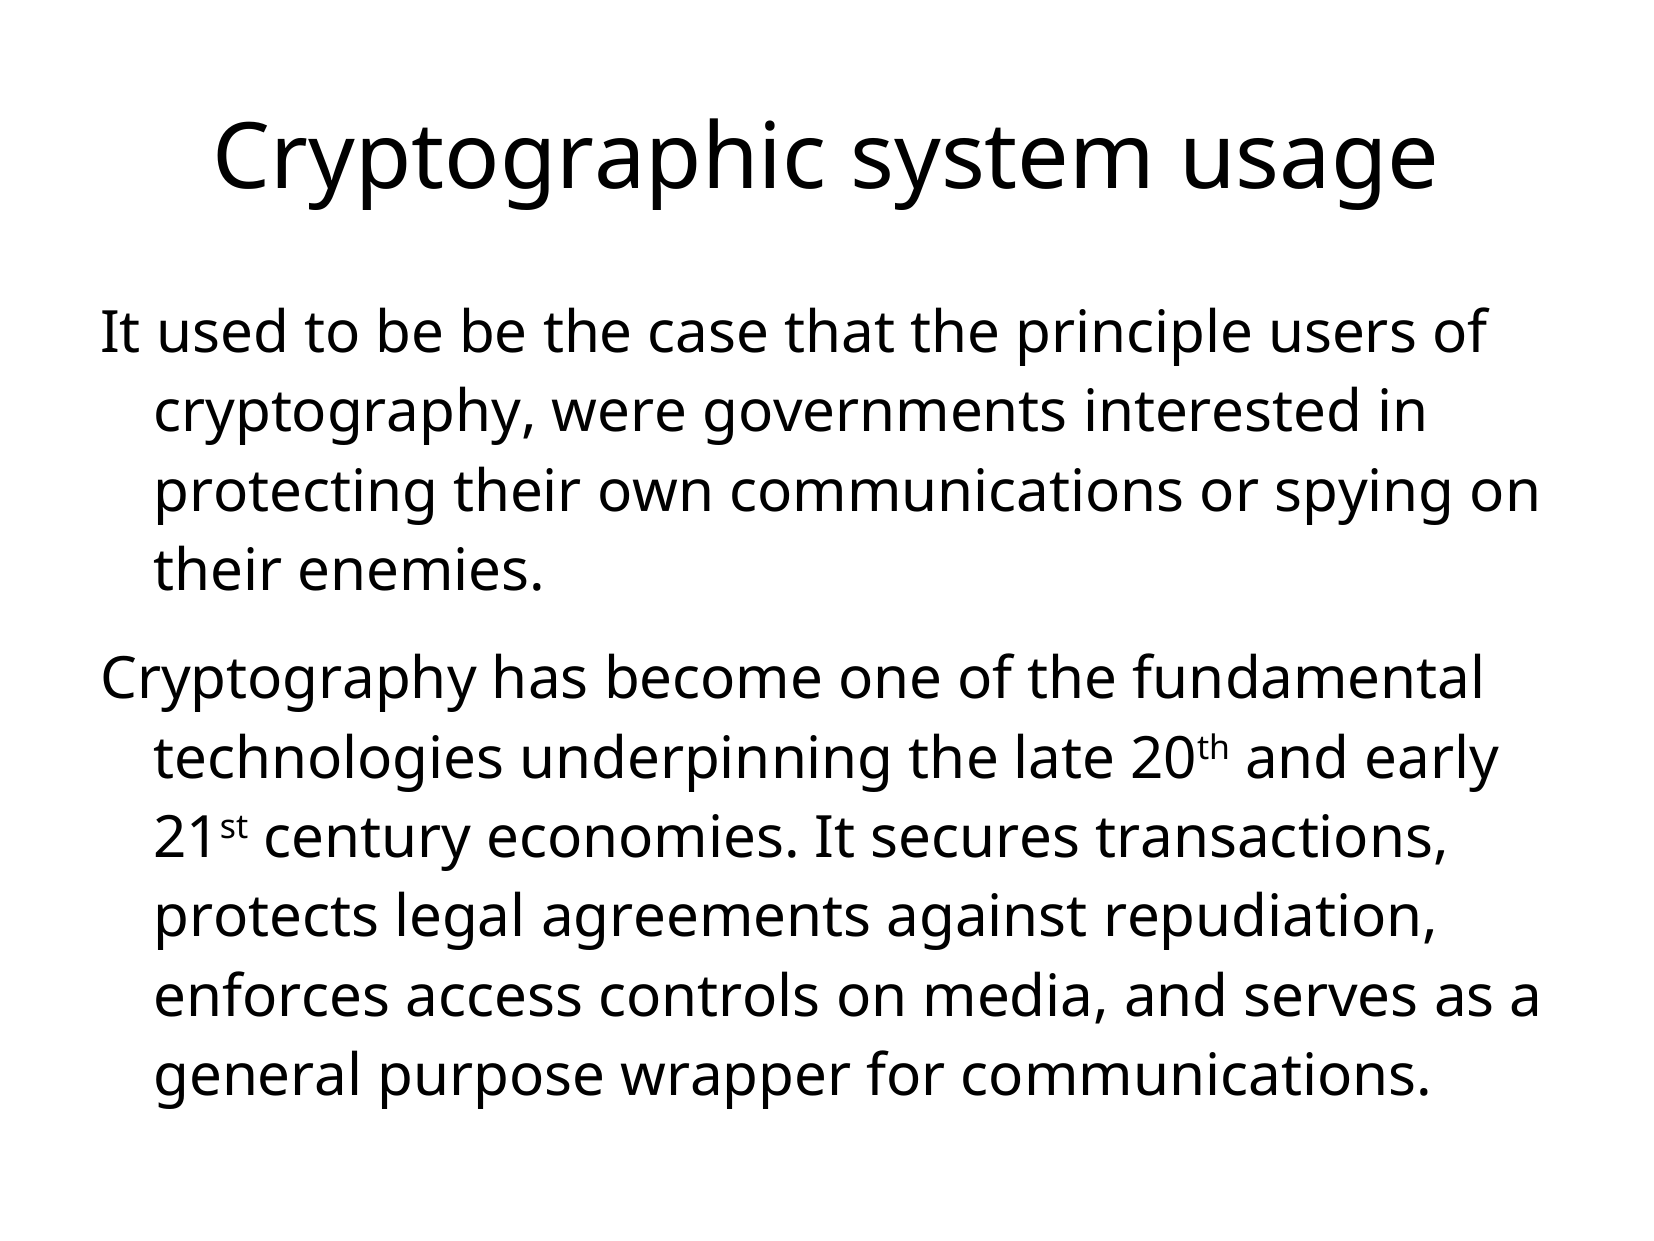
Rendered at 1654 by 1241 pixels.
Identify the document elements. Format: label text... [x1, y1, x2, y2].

title Cryptographic system usage [82, 49, 1571, 257]
list It used to be be the case that the principle users of cryptography, were governments interested in protecting their own communications or spying on their enemies. Cryptography has become one of the fundamental technologies underpinning the late 20th and early 21st century economies. It secures transactions, protects legal agreements against repudiation, enforces access controls on media, and serves as a general purpose wrapper for communications. [82, 290, 1571, 1109]
